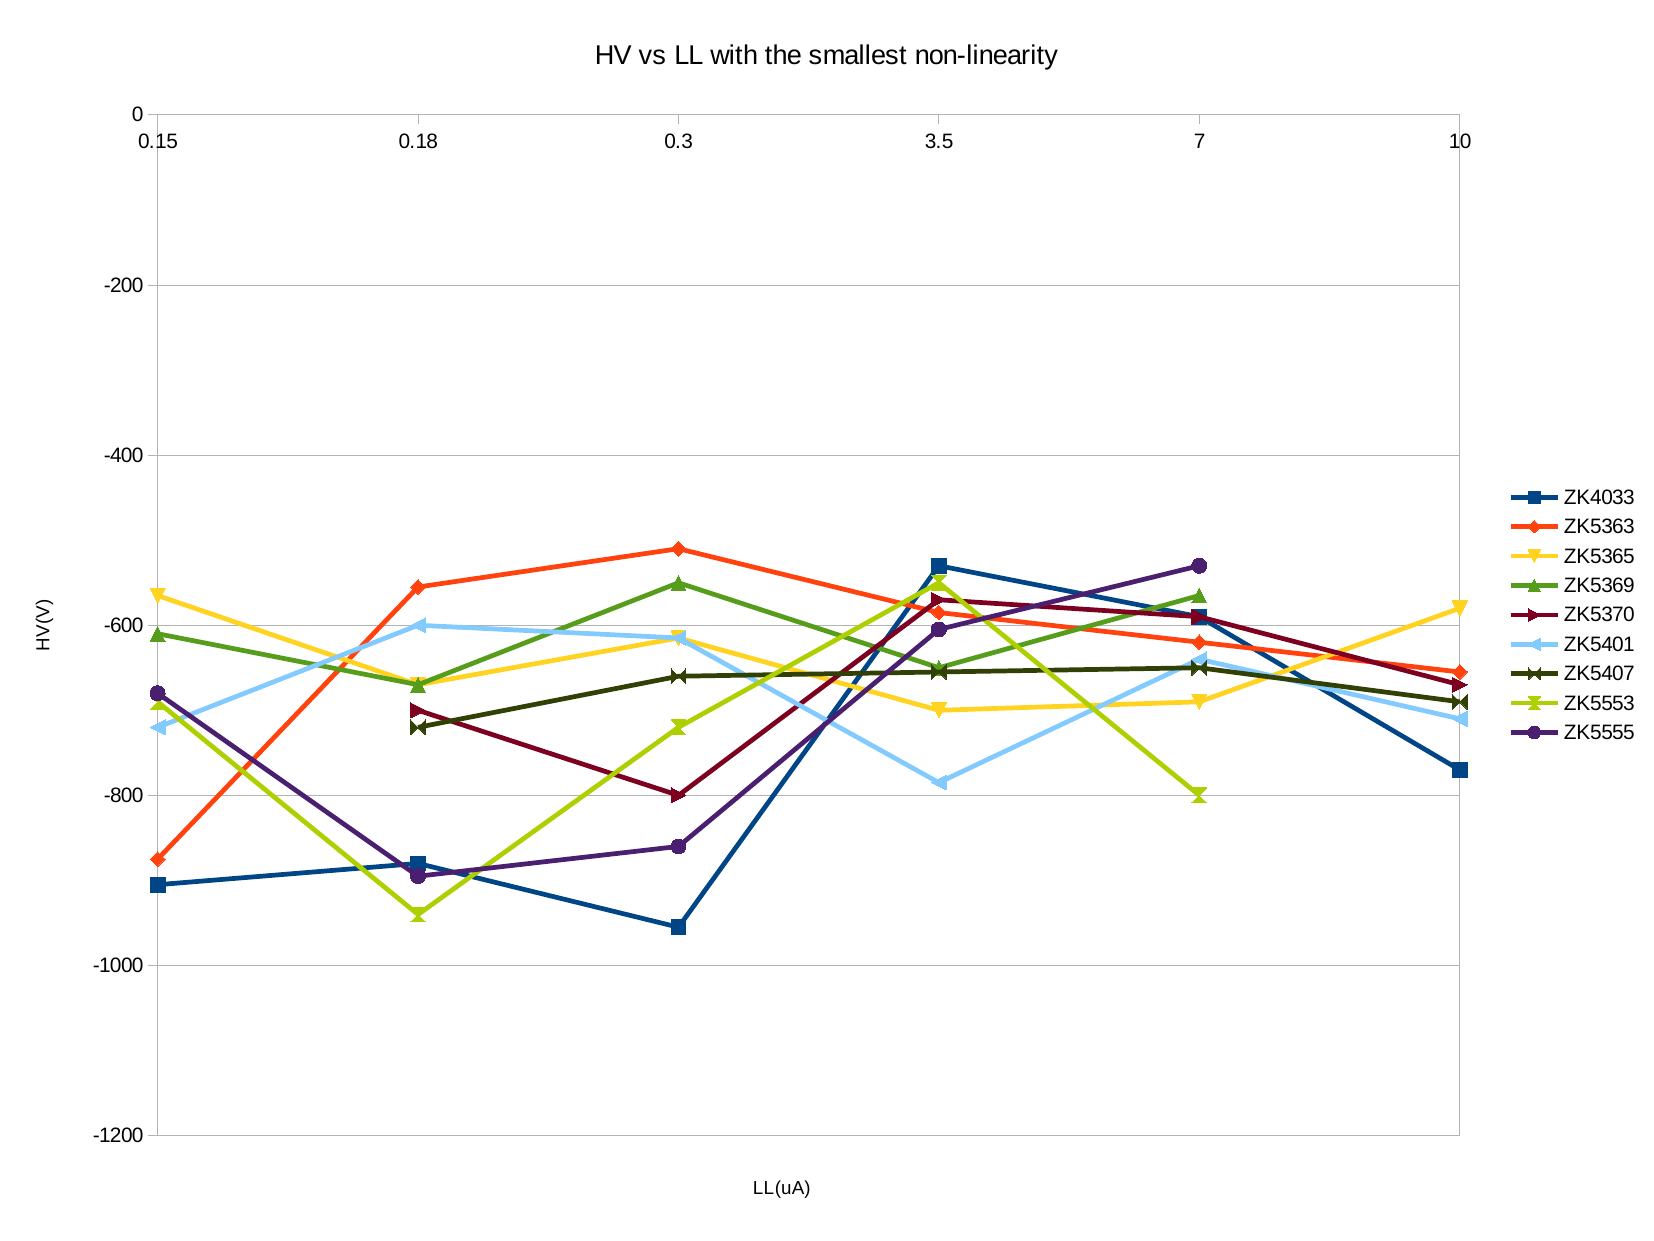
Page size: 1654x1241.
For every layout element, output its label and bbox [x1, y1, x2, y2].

chart [0, 0, 1654, 1231]
